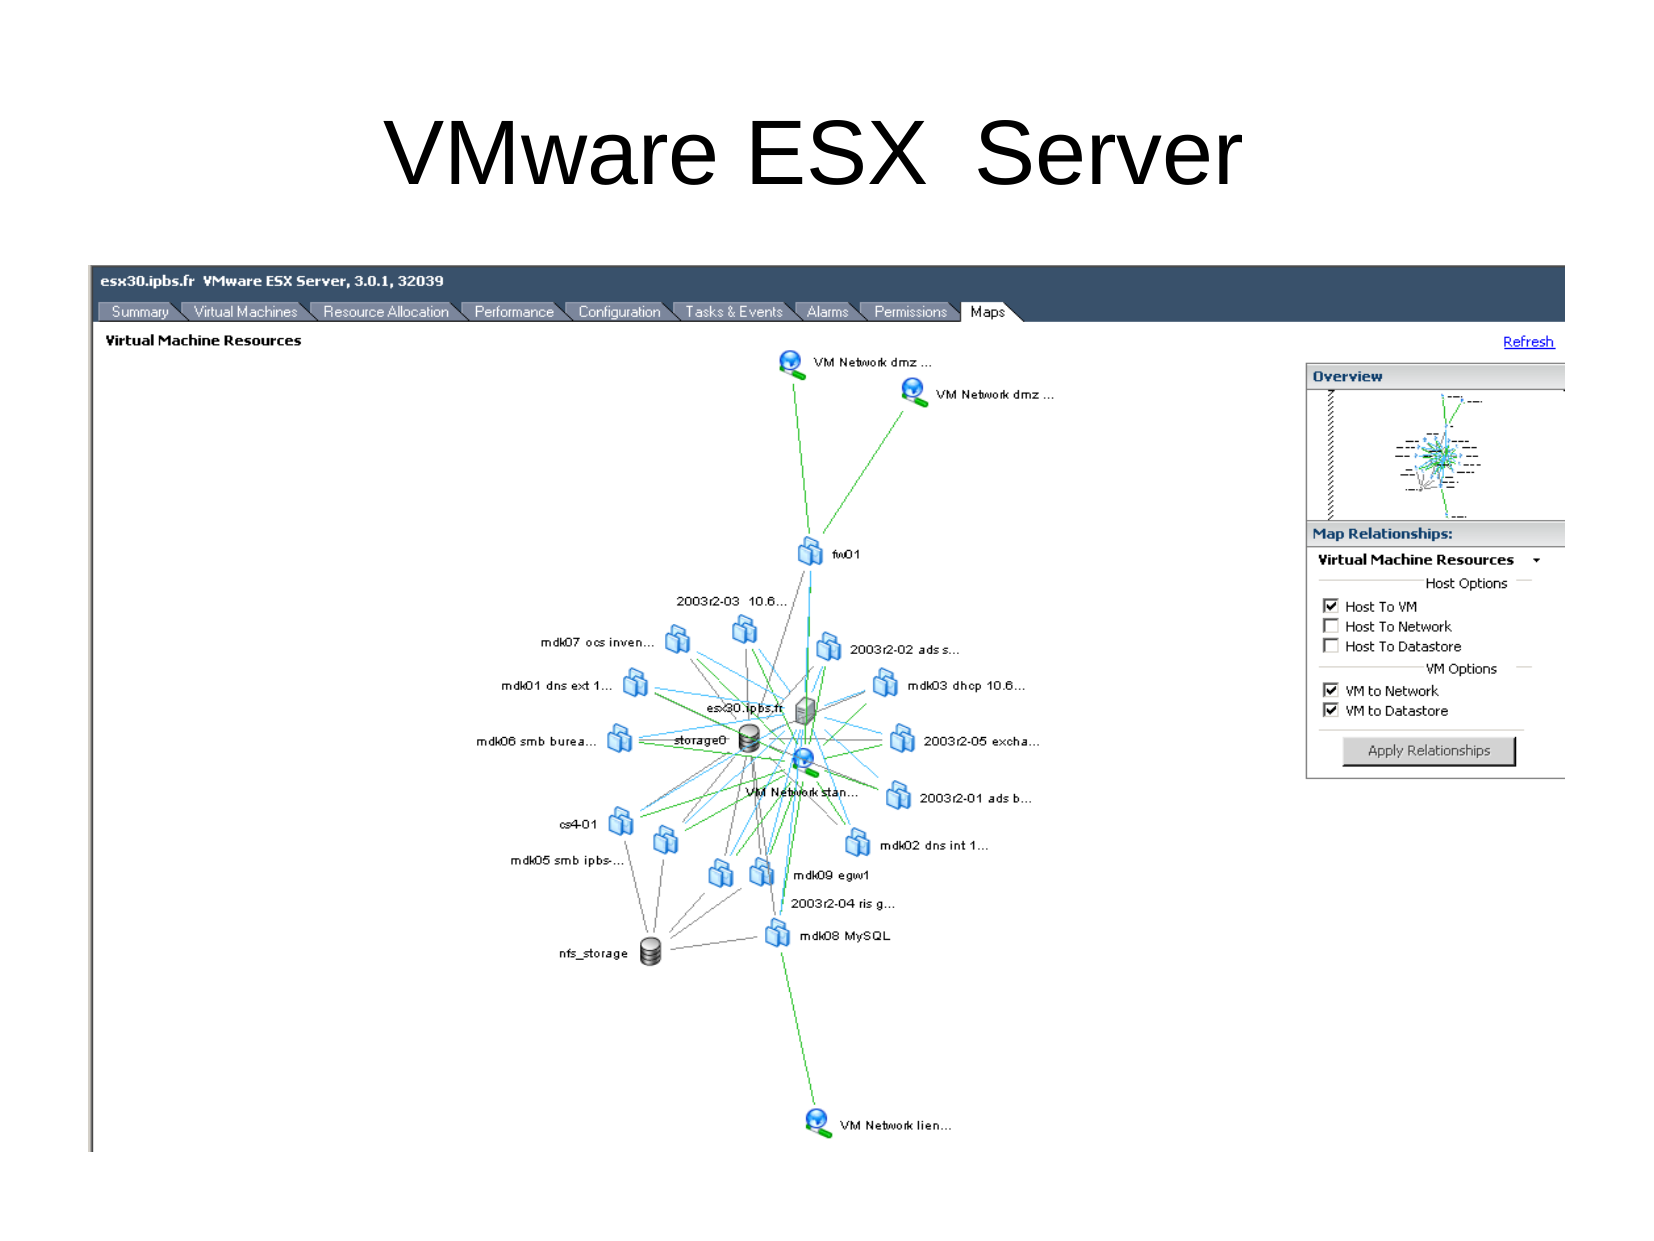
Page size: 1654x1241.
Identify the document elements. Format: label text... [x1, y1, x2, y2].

picture [88, 265, 1565, 1152]
title VMware ESX Server [82, 49, 1571, 257]
